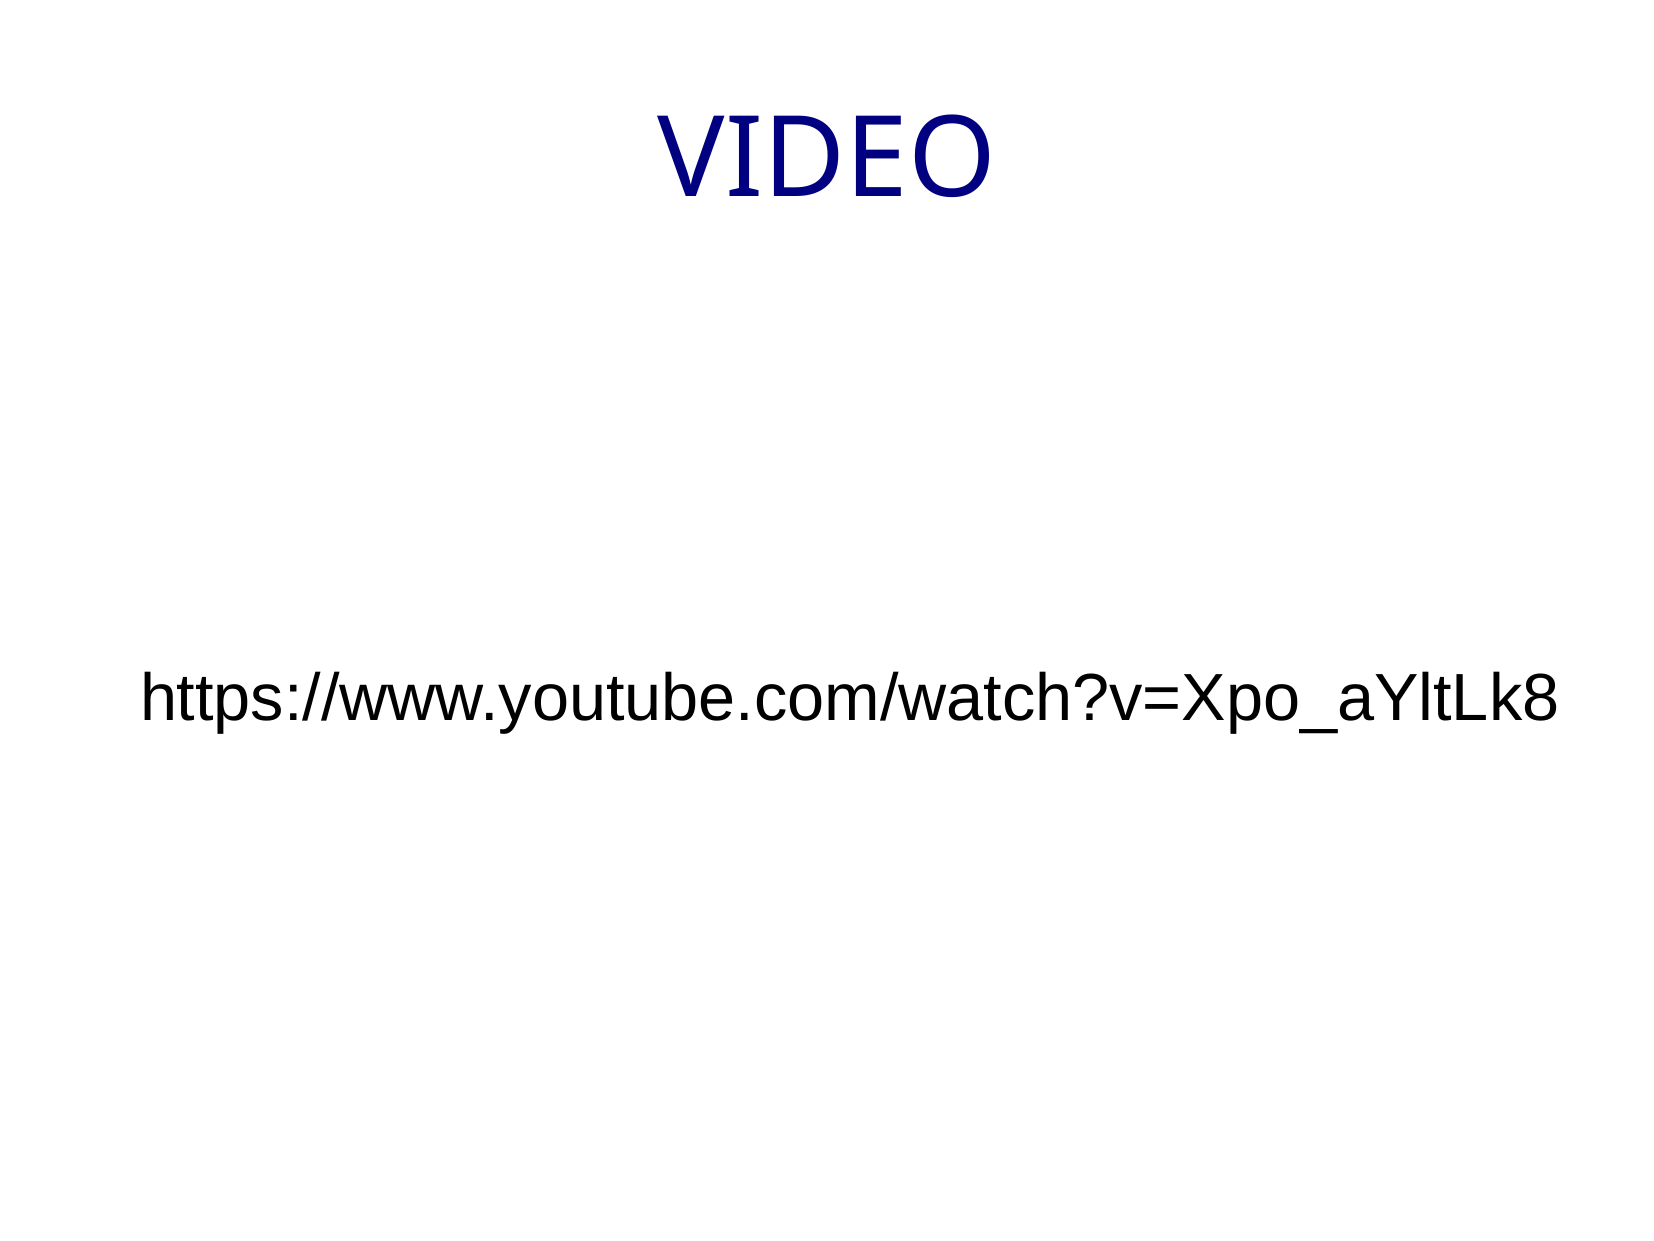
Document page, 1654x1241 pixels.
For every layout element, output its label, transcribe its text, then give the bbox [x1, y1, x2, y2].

title VIDEO [82, 56, 1571, 250]
subtitle https://www.youtube.com/watch?v=Xpo_aYltLk8 [106, 295, 1595, 1099]
